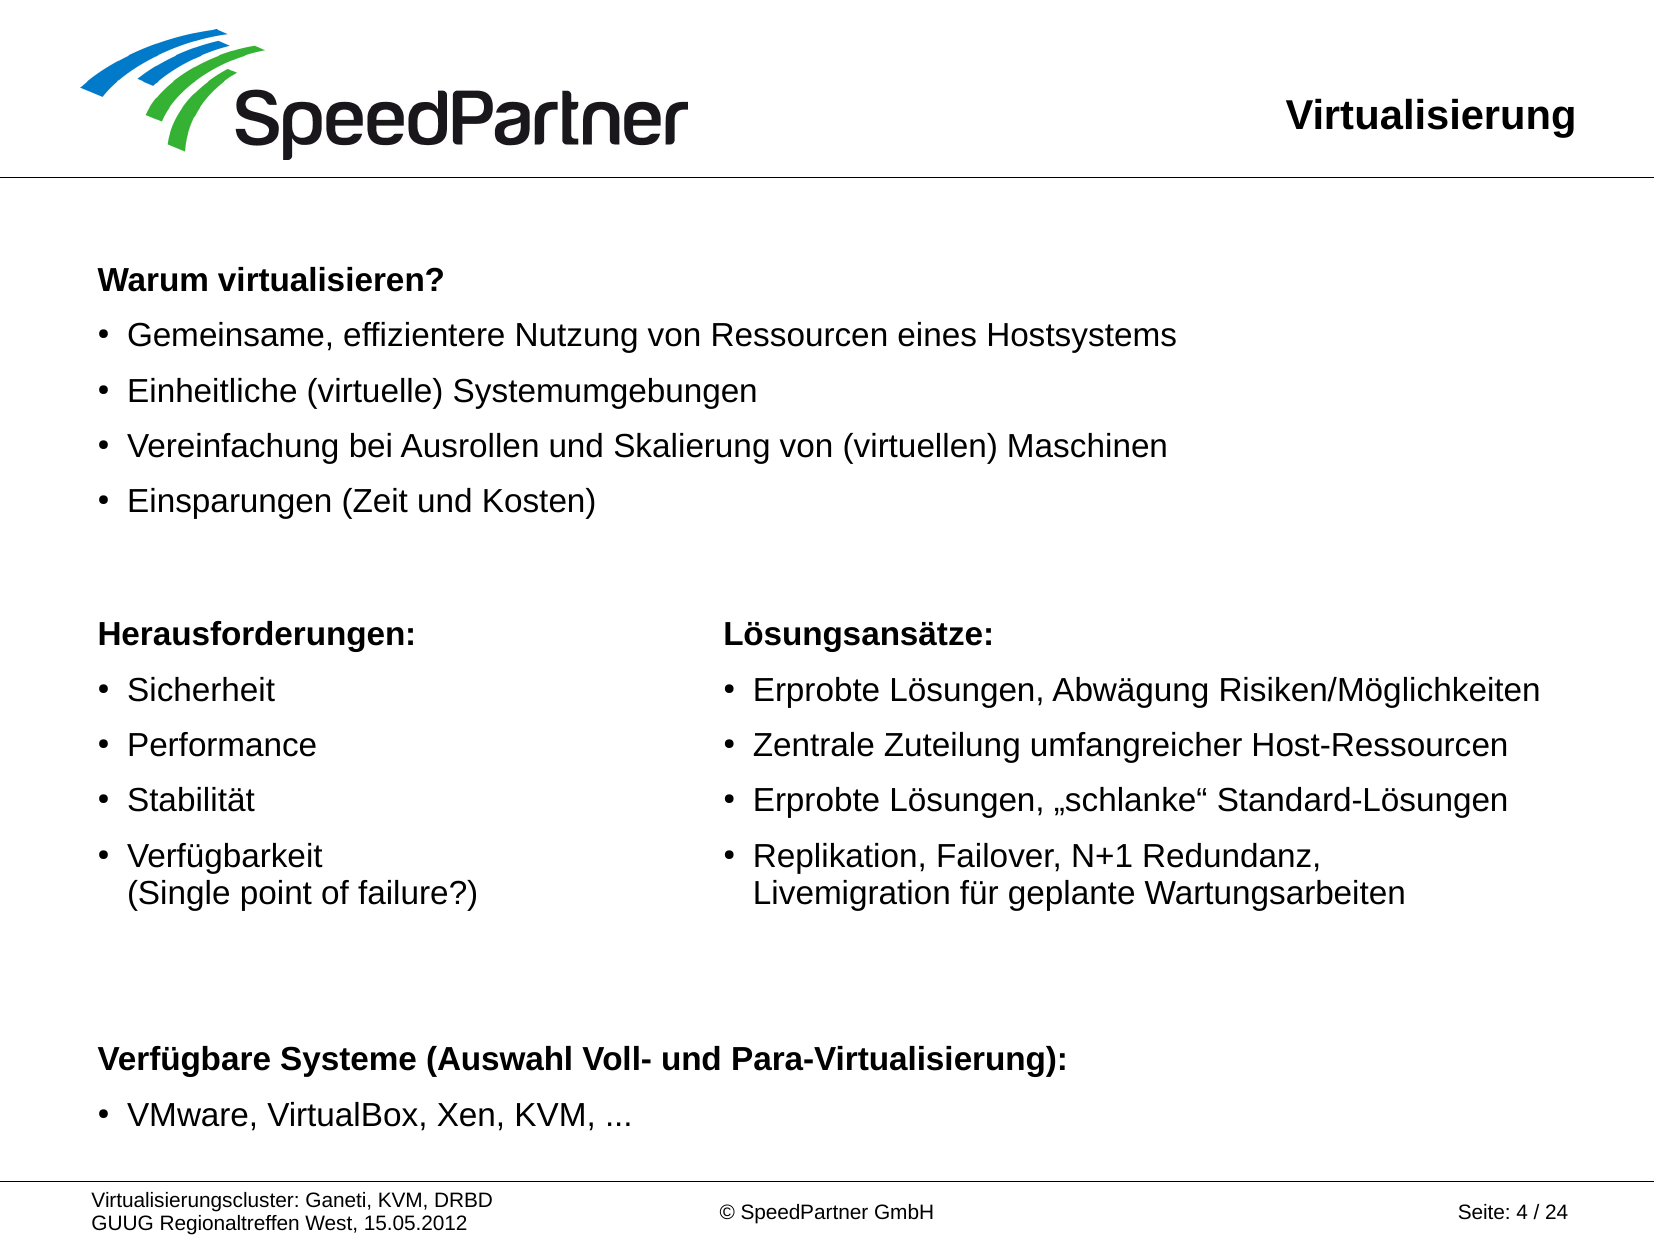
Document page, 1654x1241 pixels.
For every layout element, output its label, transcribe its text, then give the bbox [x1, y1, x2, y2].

text_box Warum virtualisieren? Gemeinsame, effizientere Nutzung von Ressourcen eines Hostsystems Einheitliche (virtuelle) Systemumgebungen Vereinfachung bei Ausrollen und Skalierung von (virtuellen) Maschinen Einsparungen (Zeit und Kosten) [82, 254, 1565, 608]
text_box Herausforderungen: Sicherheit Performance Stabilität Verfügbarkeit (Single point of failure?) [82, 608, 1565, 939]
text_box Lösungsansätze: Erprobte Lösungen, Abwägung Risiken/Möglichkeiten Zentrale Zuteilung umfangreicher Host-Ressourcen Erprobte Lösungen, „schlanke“ Standard-Lösungen Replikation, Failover, N+1 Redundanz, Livemigration für geplante Wartungsarbeiten [708, 608, 1565, 934]
title Virtualisierung [590, 70, 1577, 160]
picture [80, 29, 688, 160]
text_box Verfügbare Systeme (Auswahl Voll- und Para-Virtualisierung): VMware, VirtualBox, Xen, KVM, ... [82, 1033, 1565, 1152]
